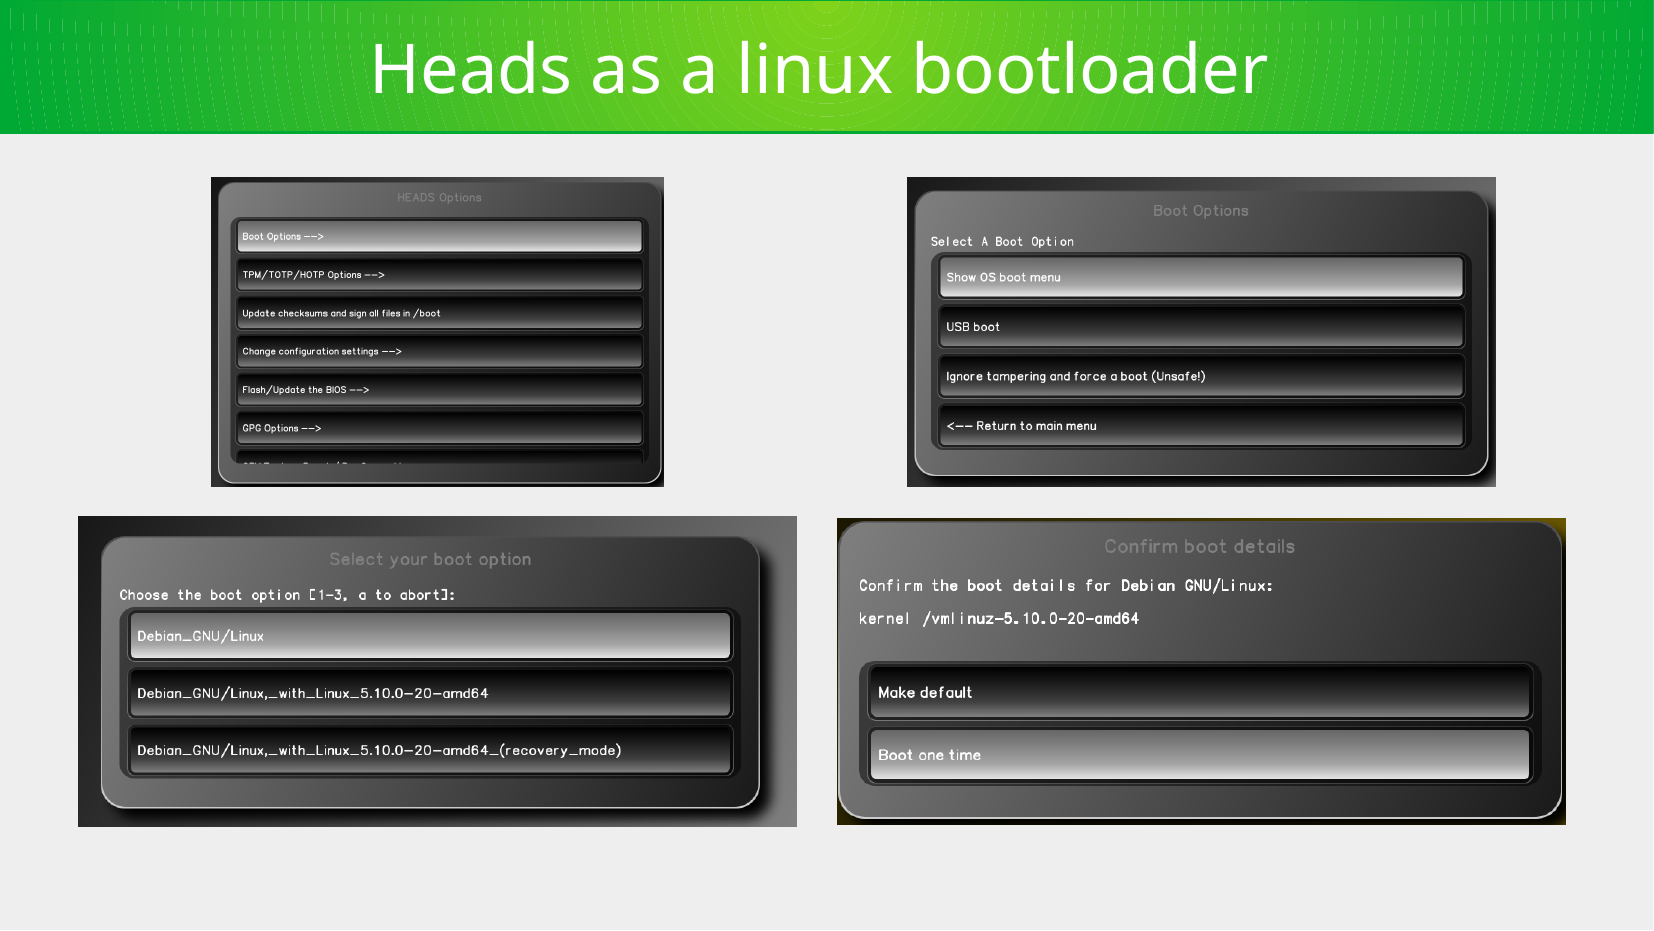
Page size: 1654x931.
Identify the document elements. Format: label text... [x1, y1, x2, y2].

picture [211, 177, 664, 487]
picture [78, 516, 797, 827]
title Heads as a linux bootloader [73, 14, 1565, 119]
picture [907, 177, 1496, 487]
picture [837, 518, 1566, 825]
